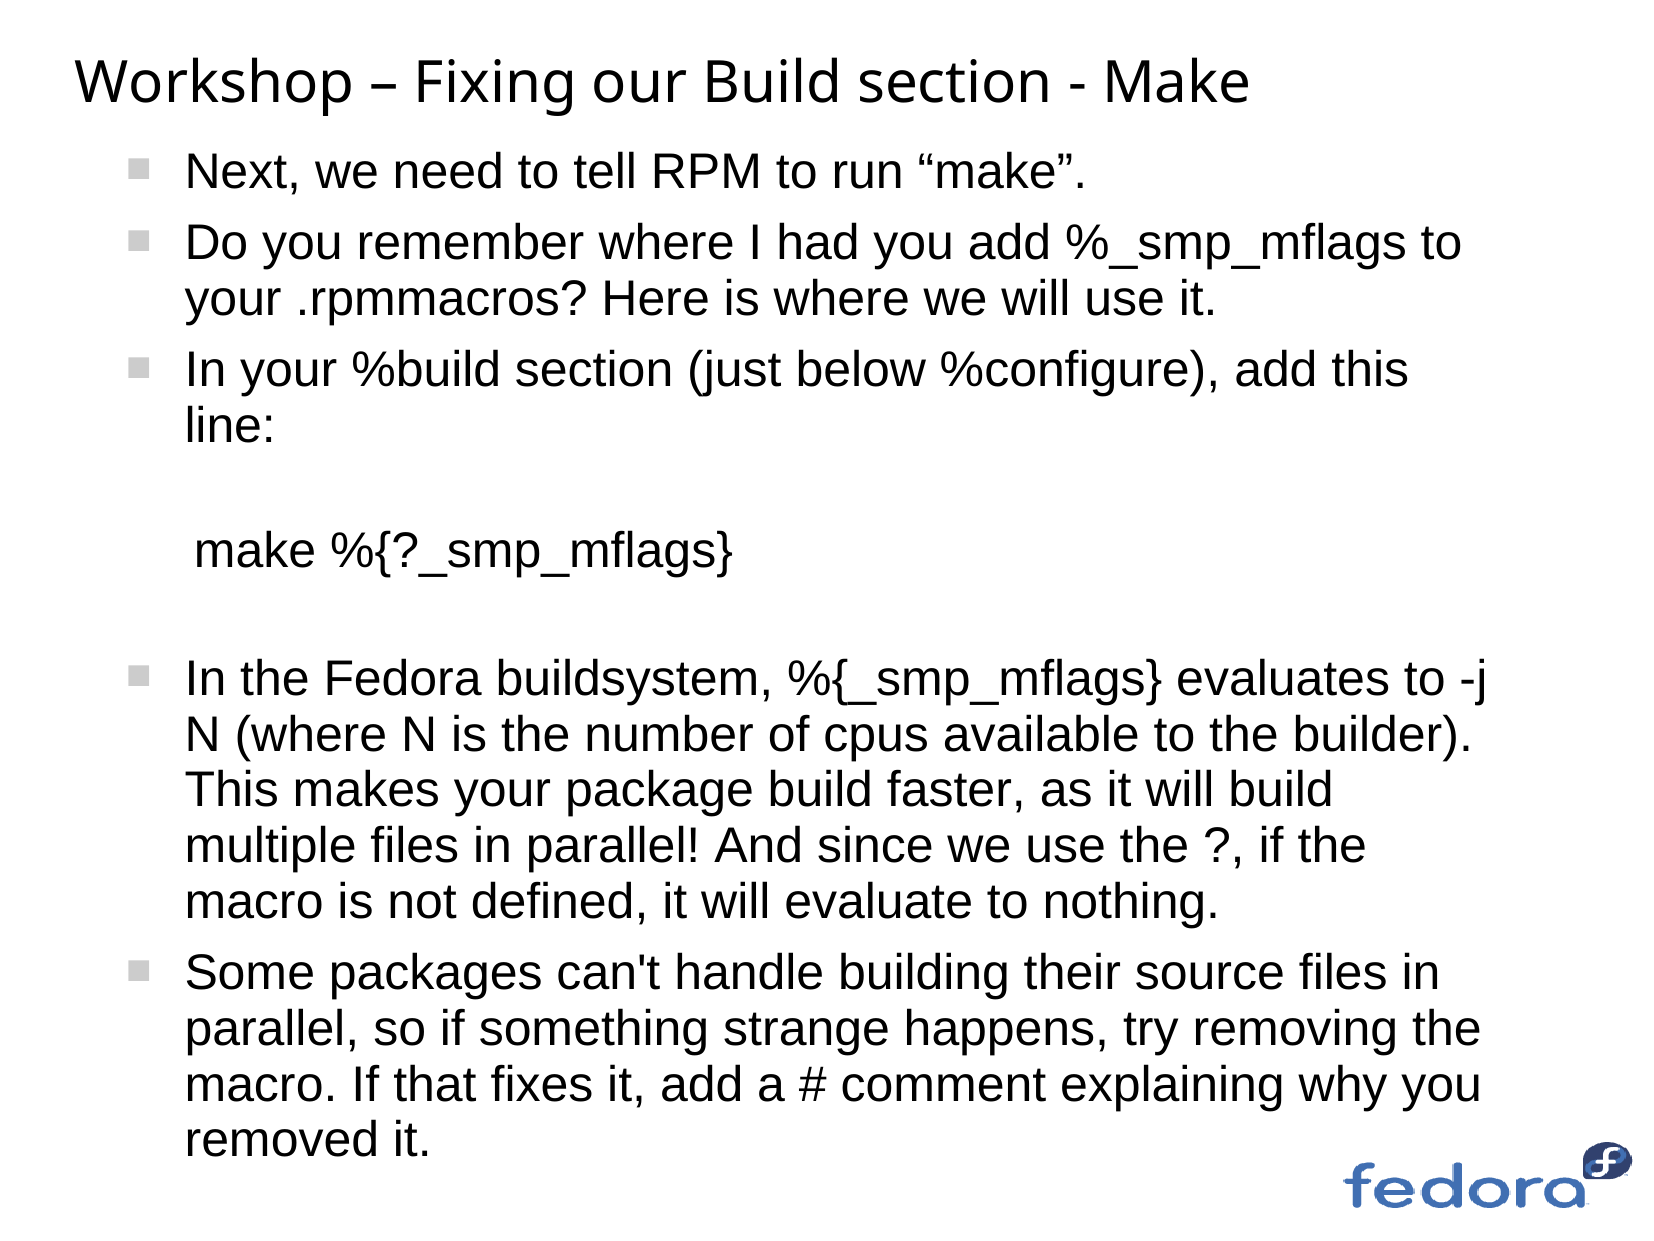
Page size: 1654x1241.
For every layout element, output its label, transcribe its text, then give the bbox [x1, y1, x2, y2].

title Workshop – Fixing our Build section - Make [74, 20, 1506, 139]
list Next, we need to tell RPM to run “make”. Do you remember where I had you add %_smp_mflags to your .rpmmacros? Here is where we will use it. In your %build section (just below %configure), add this line: make %{?_smp_mflags} In the Fedora buildsystem, %{_smp_mflags} evaluates to -j N (where N is the number of cpus available to the builder). This makes your package build faster, as it will build multiple files in parallel! And since we use the ?, if the macro is not defined, it will evaluate to nothing. Some packages can't handle building their source files in parallel, so if something strange happens, try removing the macro. If that fixes it, add a # comment explaining why you removed it. [72, 142, 1496, 1168]
picture [1332, 1124, 1651, 1227]
